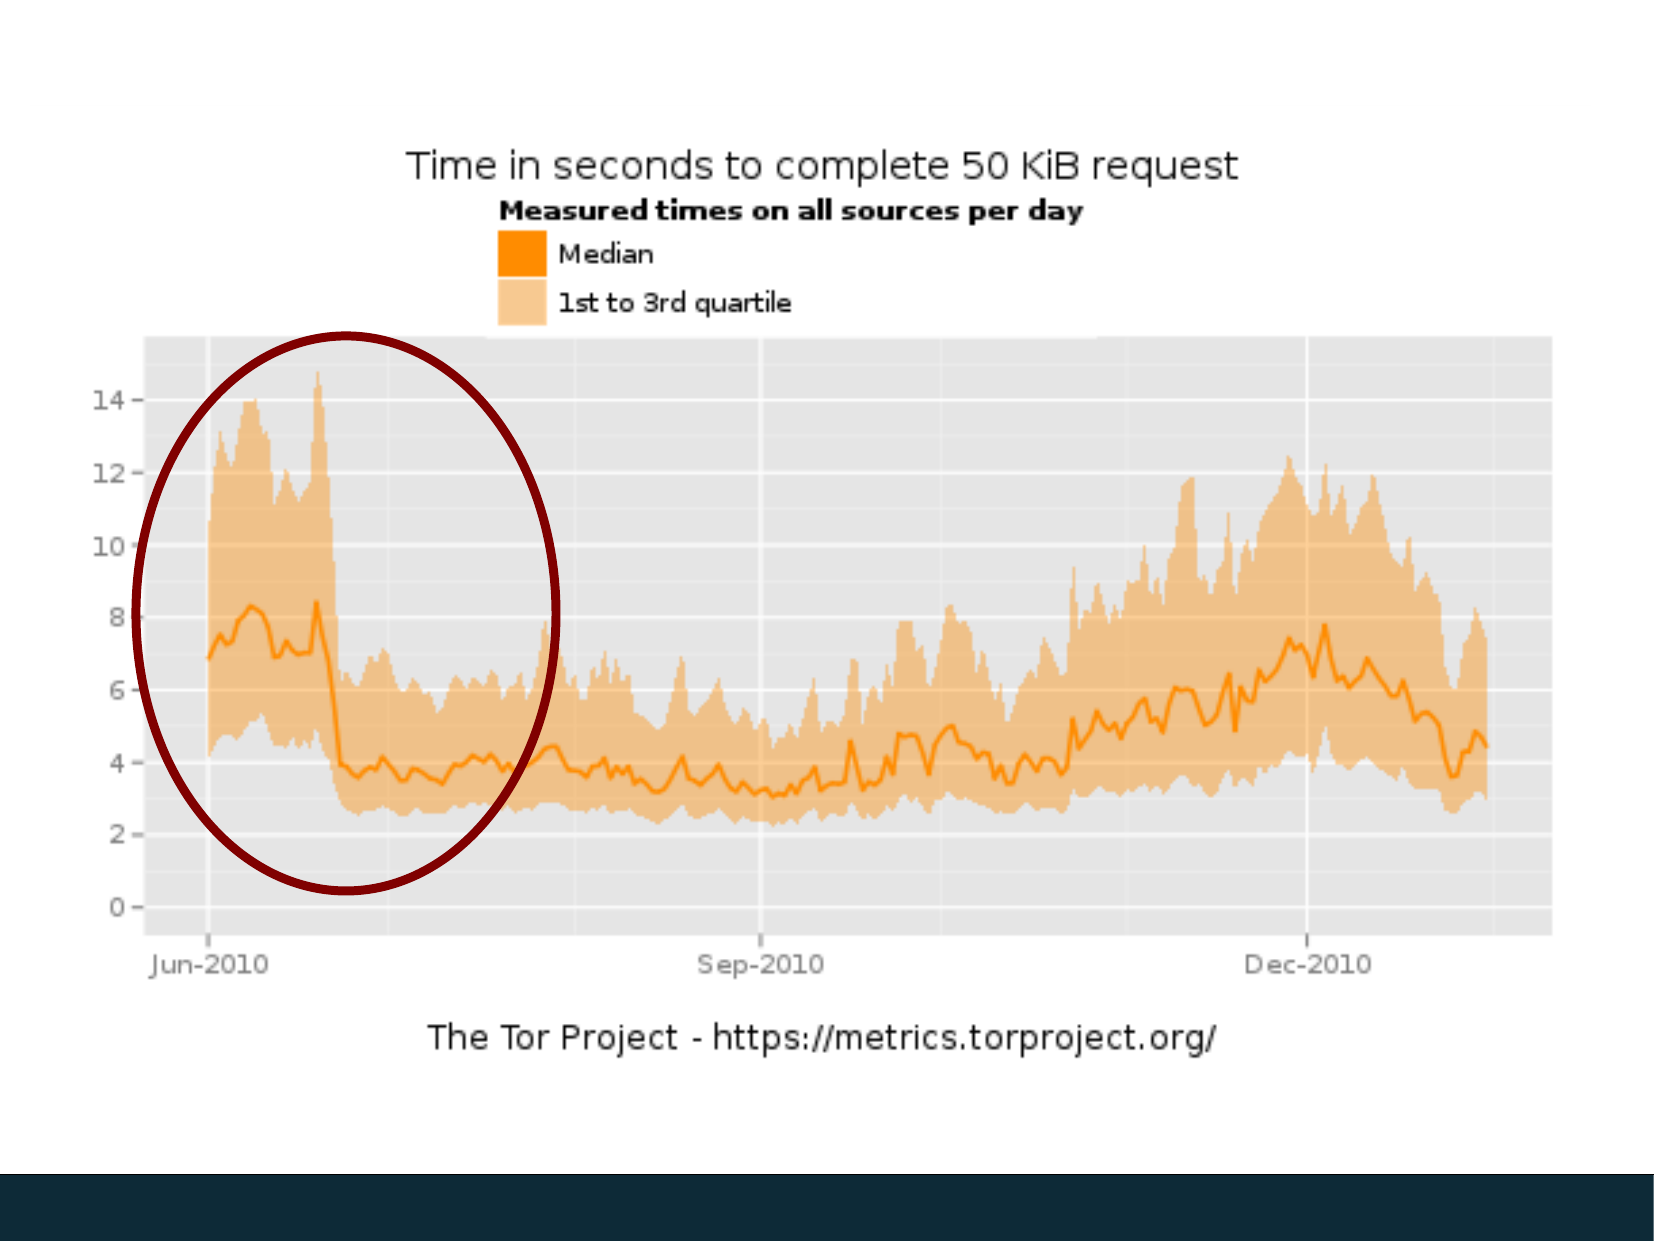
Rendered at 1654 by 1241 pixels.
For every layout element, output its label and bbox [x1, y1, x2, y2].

picture [30, 104, 1591, 1081]
